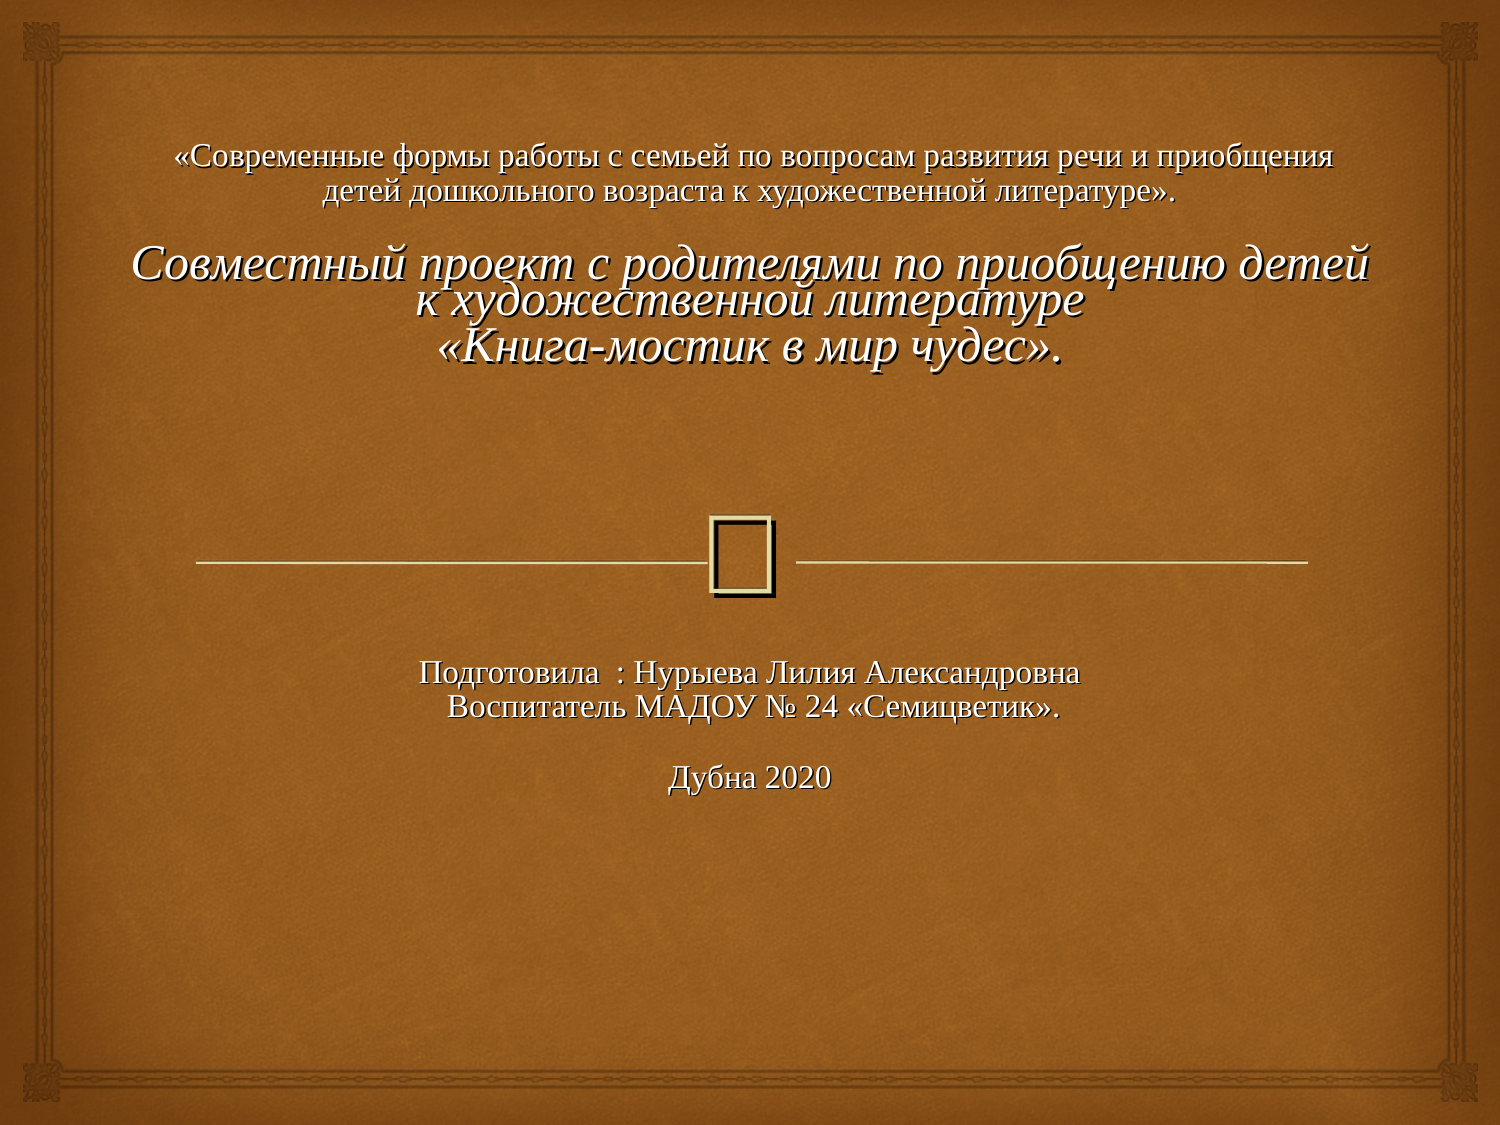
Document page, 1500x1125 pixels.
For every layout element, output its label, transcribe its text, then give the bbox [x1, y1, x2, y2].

subtitle «Современные формы работы с семьей по вопросам развития речи и приобщения детей дошкольного возраста к художественной литературе». Совместный проект с родителями по приобщению детей к художественной литературе «Книга-мостик в мир чудес». Подготовила : Нурыева Лилия Александровна Воспитатель МАДОУ № 24 «Семицветик». Дубна 2020 [112, 90, 1388, 1036]
